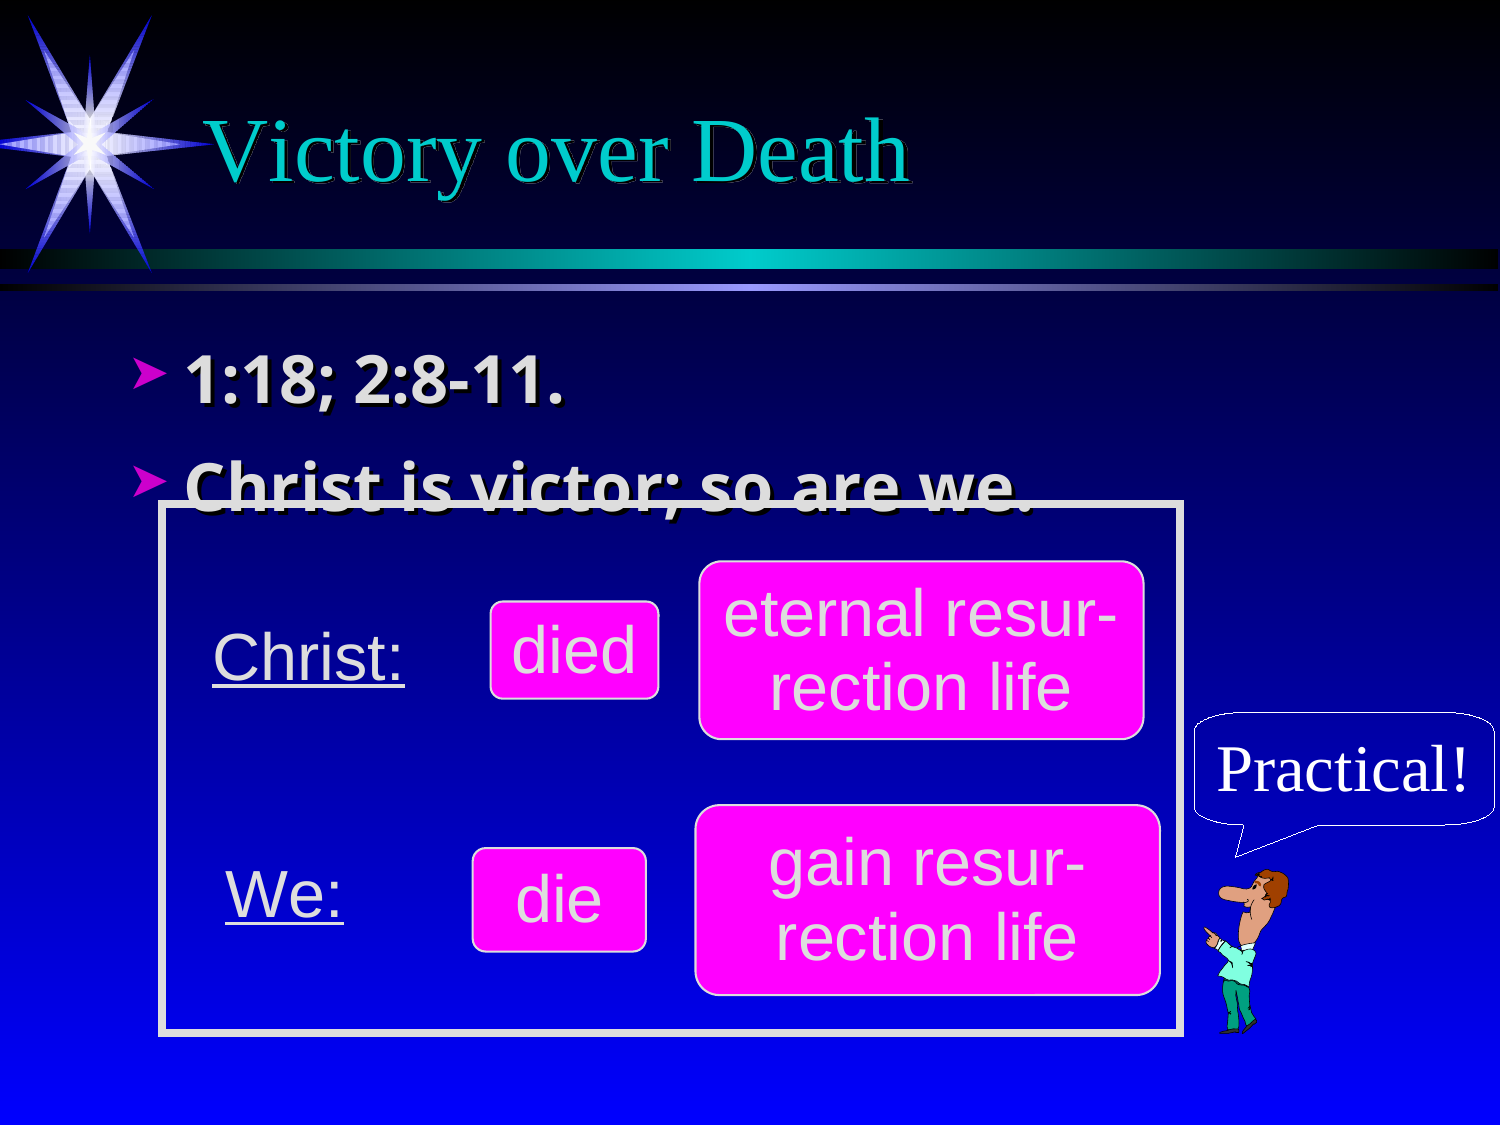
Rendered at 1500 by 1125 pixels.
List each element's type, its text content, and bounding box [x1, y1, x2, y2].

text_box Practical! [1194, 712, 1495, 858]
list 1:18; 2:8-11. Christ is victor; so are we. [166, 508, 1176, 596]
text_box eternal resur- rection life [699, 561, 1144, 740]
text_box gain resur- rection life [695, 805, 1160, 996]
text_box died [490, 601, 659, 699]
title Victory over Death [187, 56, 1463, 244]
text_box We: [210, 849, 369, 940]
text_box die [472, 848, 646, 952]
list 1:18; 2:8-11. Christ is victor; so are we. [112, 324, 1388, 596]
text_box Christ: [197, 612, 435, 703]
chart [1203, 868, 1290, 1035]
